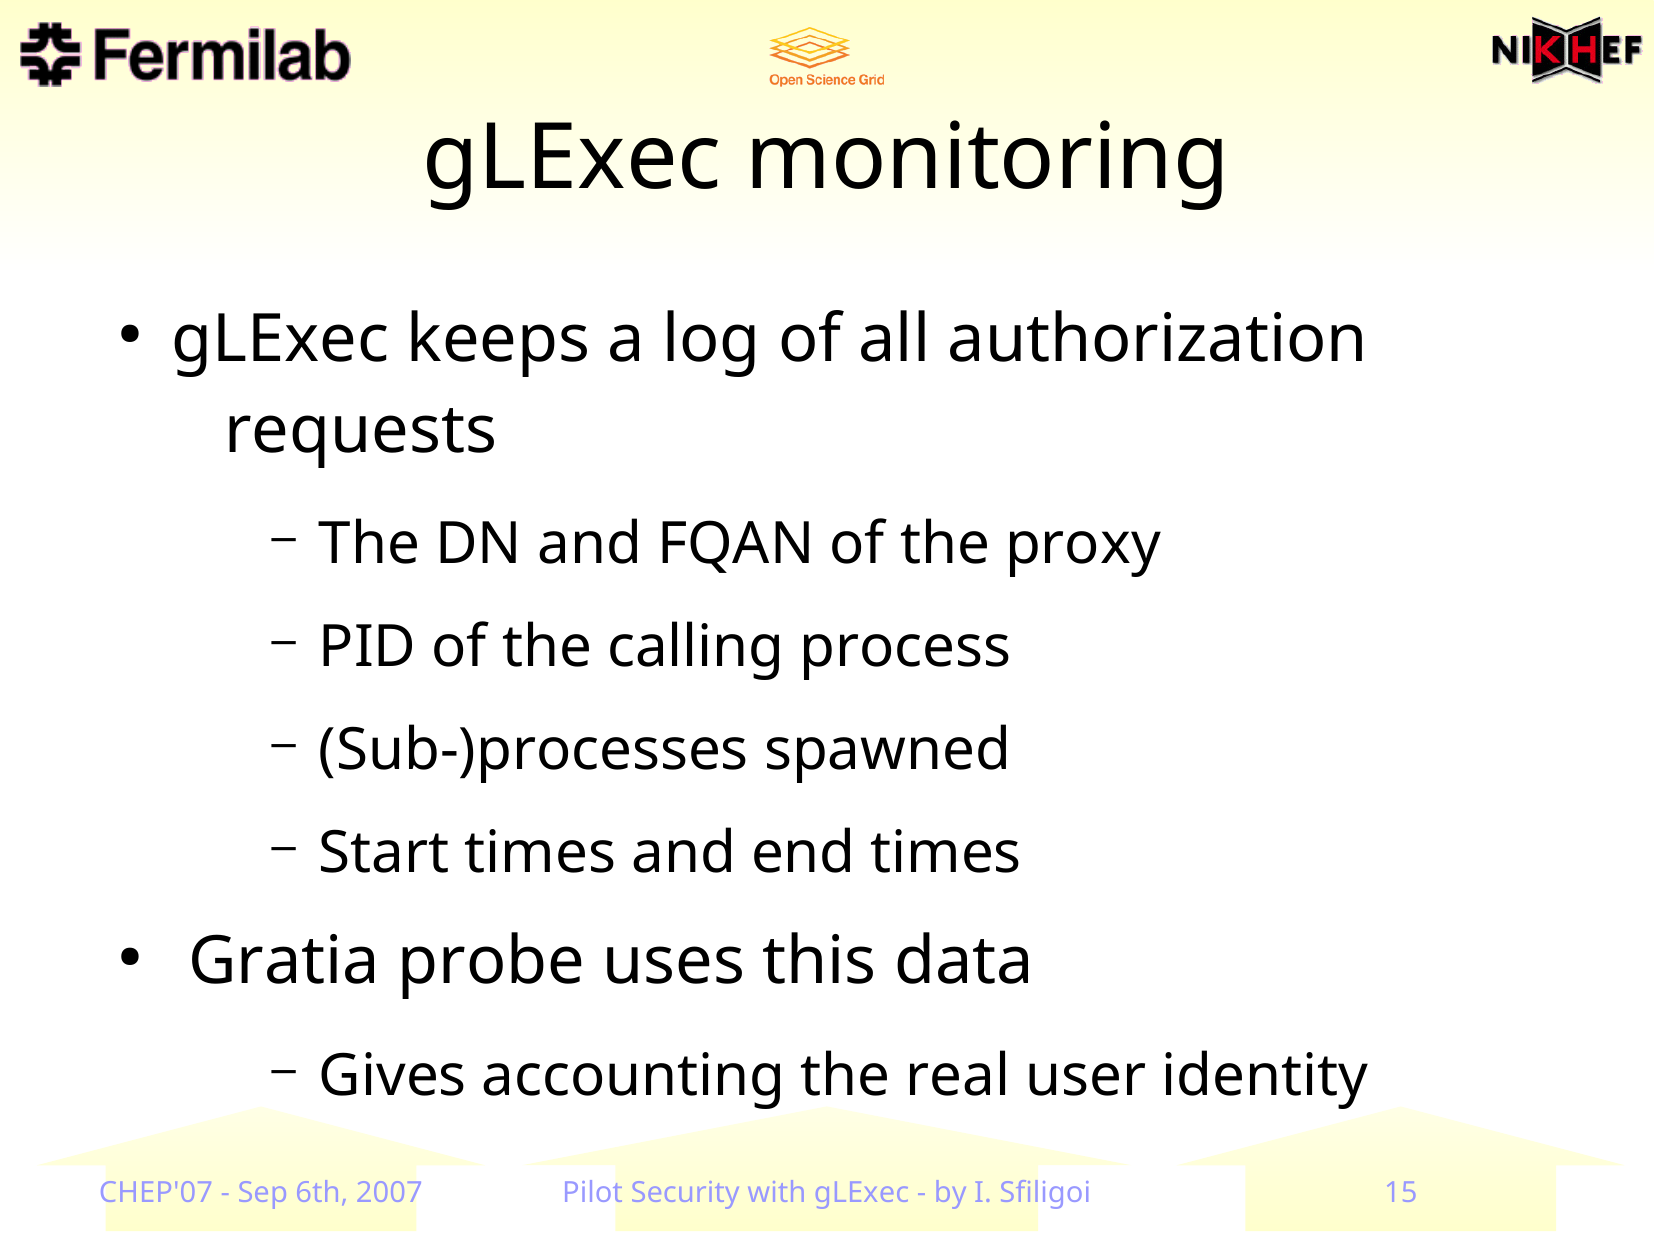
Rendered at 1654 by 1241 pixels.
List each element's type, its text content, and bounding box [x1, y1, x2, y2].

title gLExec monitoring [82, 49, 1571, 257]
picture [20, 22, 351, 87]
picture [769, 26, 884, 49]
list gLExec keeps a log of all authorization requests The DN and FQAN of the proxy PID of the calling process (Sub-)processes spawned Start times and end times Gratia probe uses this data Gives accounting the real user identity [82, 290, 1571, 1109]
picture [1492, 16, 1643, 84]
